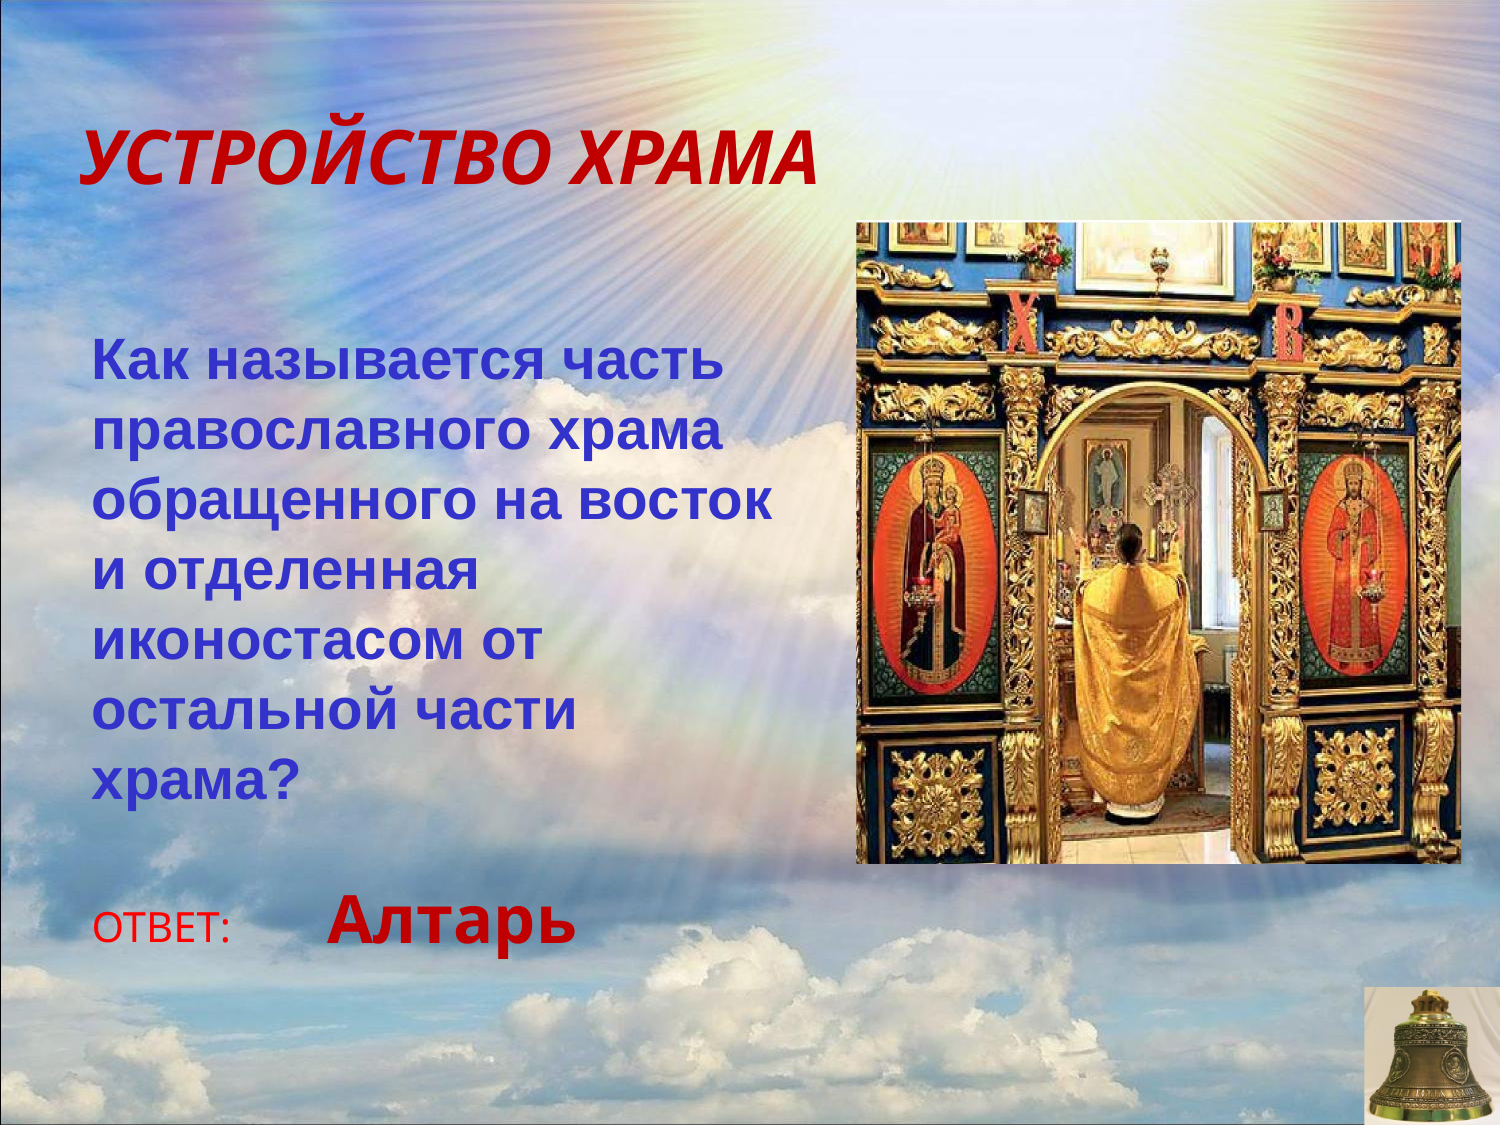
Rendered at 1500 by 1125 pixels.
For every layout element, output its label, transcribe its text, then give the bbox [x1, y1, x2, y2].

text_box ОТВЕТ: [76, 893, 312, 959]
text_box Как называется часть православного храма обращенного на восток и отделенная иконостасом от остальной части храма? [76, 267, 809, 819]
picture [0, 0, 1500, 1125]
text_box УСТРОЙСТВО ХРАМА [64, 101, 927, 207]
text_box Алтарь [312, 869, 750, 1071]
